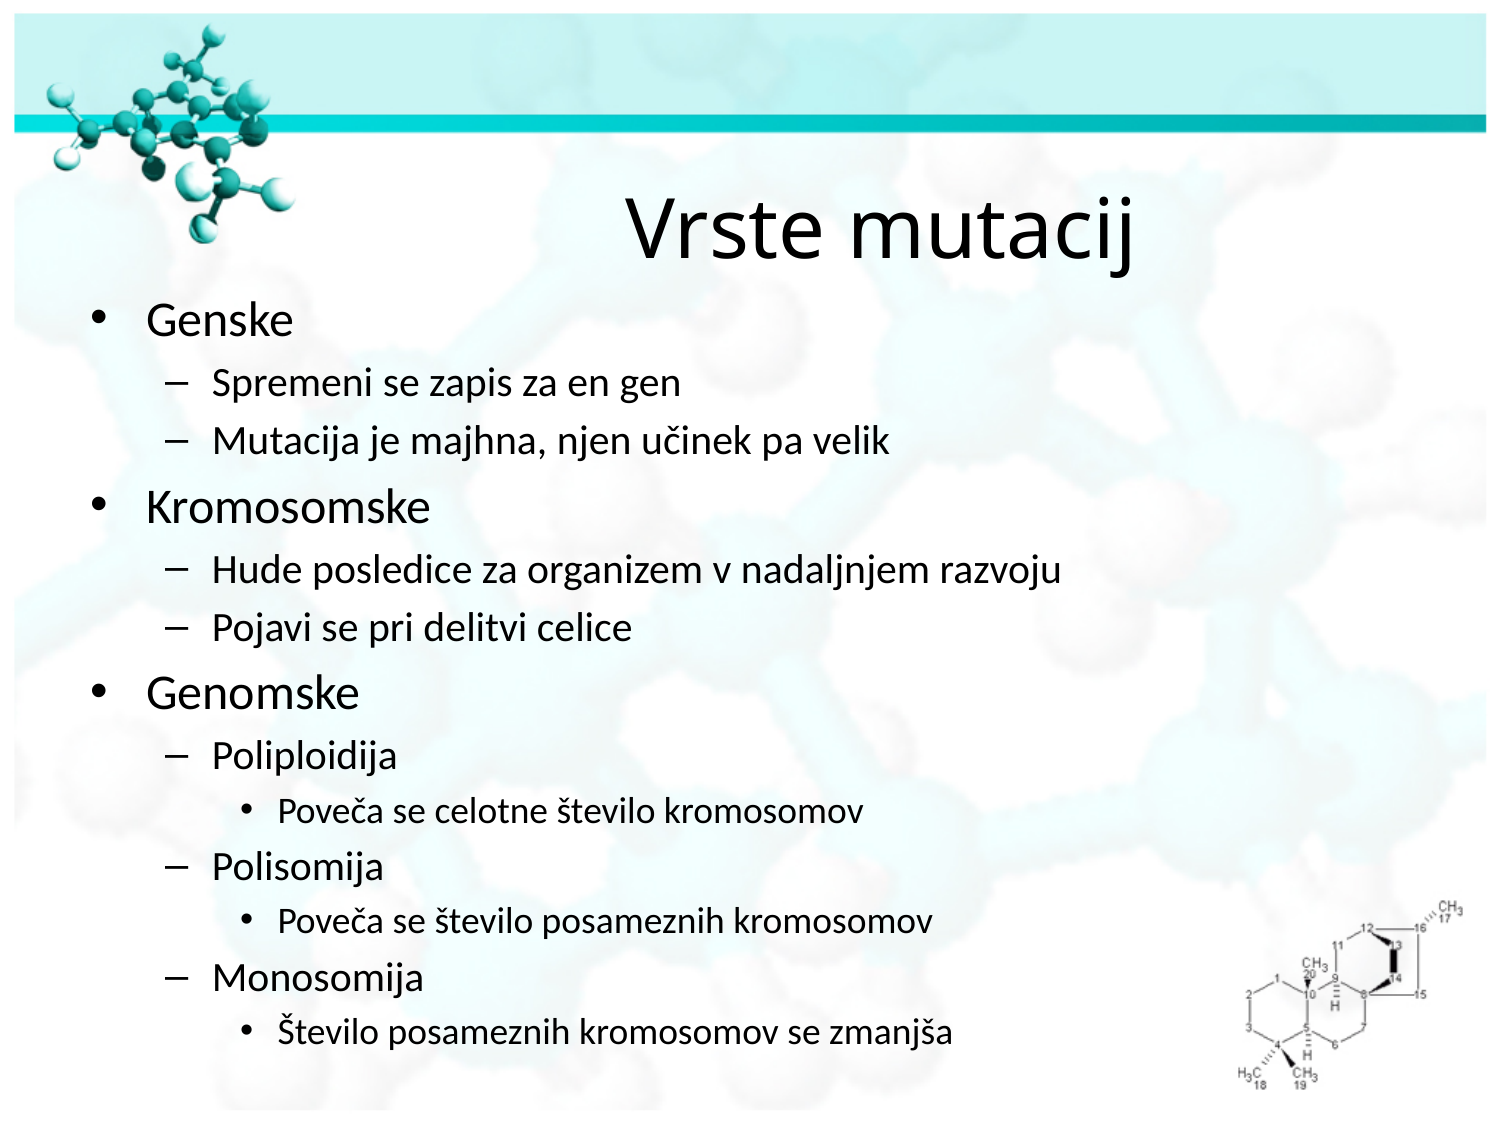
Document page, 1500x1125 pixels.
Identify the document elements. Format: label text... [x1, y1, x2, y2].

picture [0, 0, 1500, 1125]
title Vrste mutacij [337, 149, 1425, 278]
list Genske Spremeni se zapis za en gen Mutacija je majhna, njen učinek pa velik Kromosomske Hude posledice za organizem v nadaljnjem razvoju Pojavi se pri delitvi celice Genomske Poliploidija Poveča se celotne število kromosomov Polisomija Poveča se število posameznih kromosomov Monosomija Število posameznih kromosomov se zmanjša - [75, 278, 1425, 1125]
